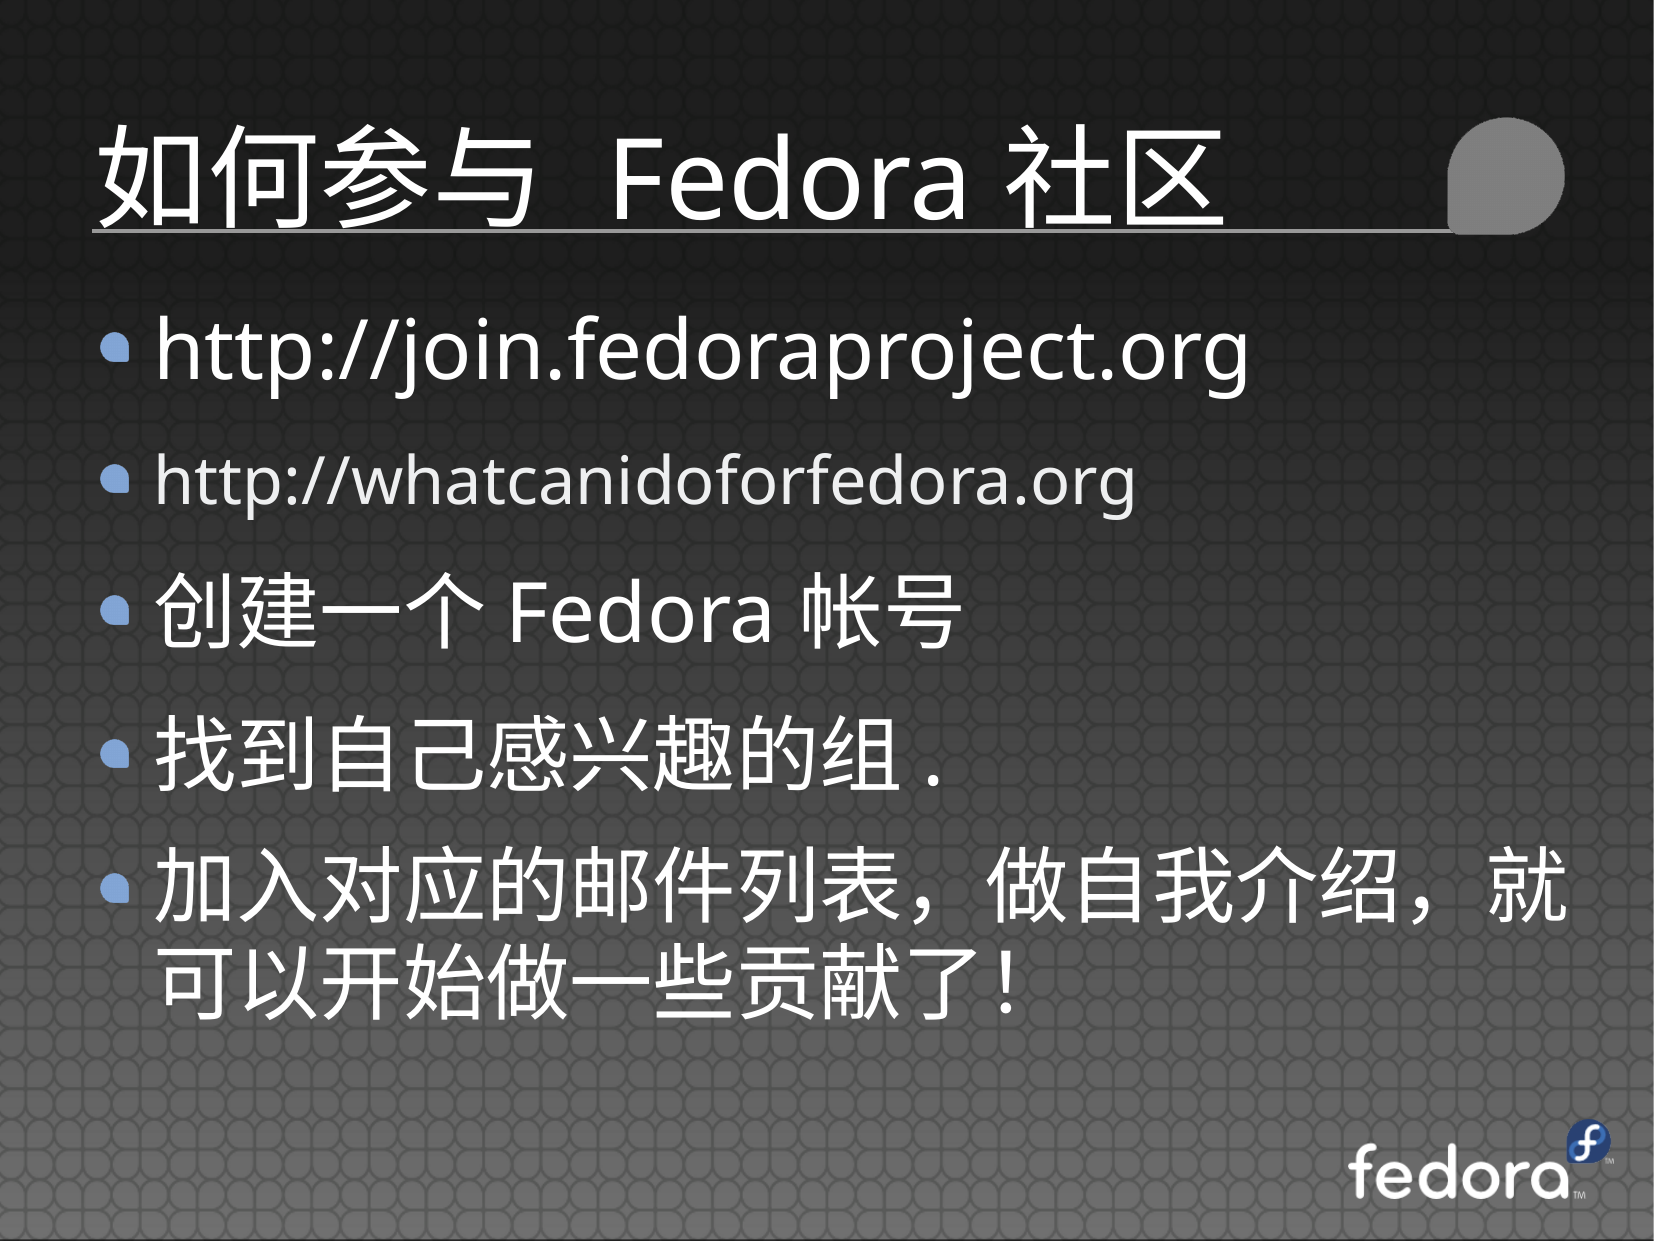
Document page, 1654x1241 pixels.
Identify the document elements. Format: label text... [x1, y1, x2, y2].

picture [0, 0, 1654, 1241]
list http://join.fedoraproject.org http://whatcanidoforfedora.org 创建一个Fedora帐号 找到自己感兴趣的组. 加入对应的邮件列表，做自我介绍，就可以开始做一些贡献了！ [82, 290, 1571, 1094]
title 如何参与 Fedora社区 [94, 100, 1426, 251]
